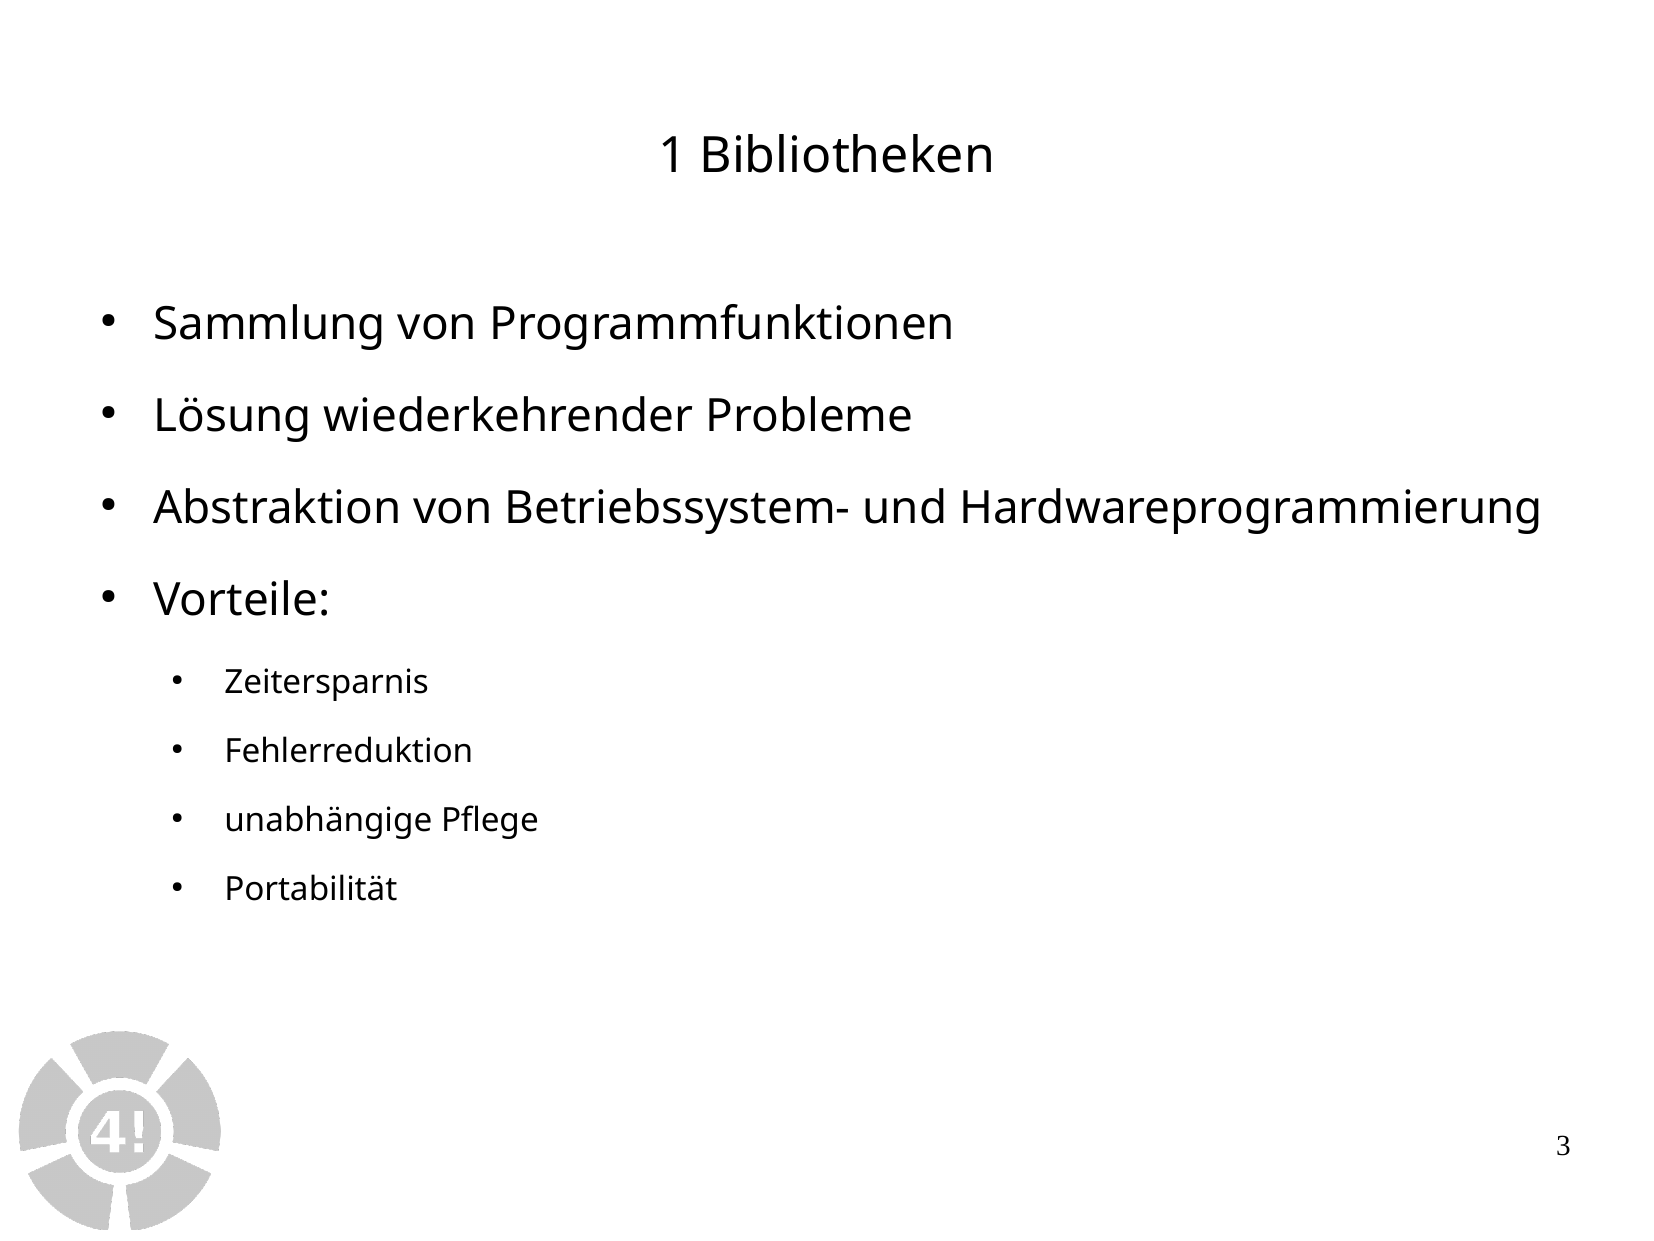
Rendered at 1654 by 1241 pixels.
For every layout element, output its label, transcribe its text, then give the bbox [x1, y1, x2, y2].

picture [11, 1031, 226, 1230]
list Sammlung von Programmfunktionen Lösung wiederkehrender Probleme Abstraktion von Betriebssystem- und Hardwareprogrammierung Vorteile: Zeitersparnis Fehlerreduktion unabhängige Pflege Portabilität [82, 290, 1571, 1109]
title 1 Bibliotheken [82, 49, 1571, 257]
